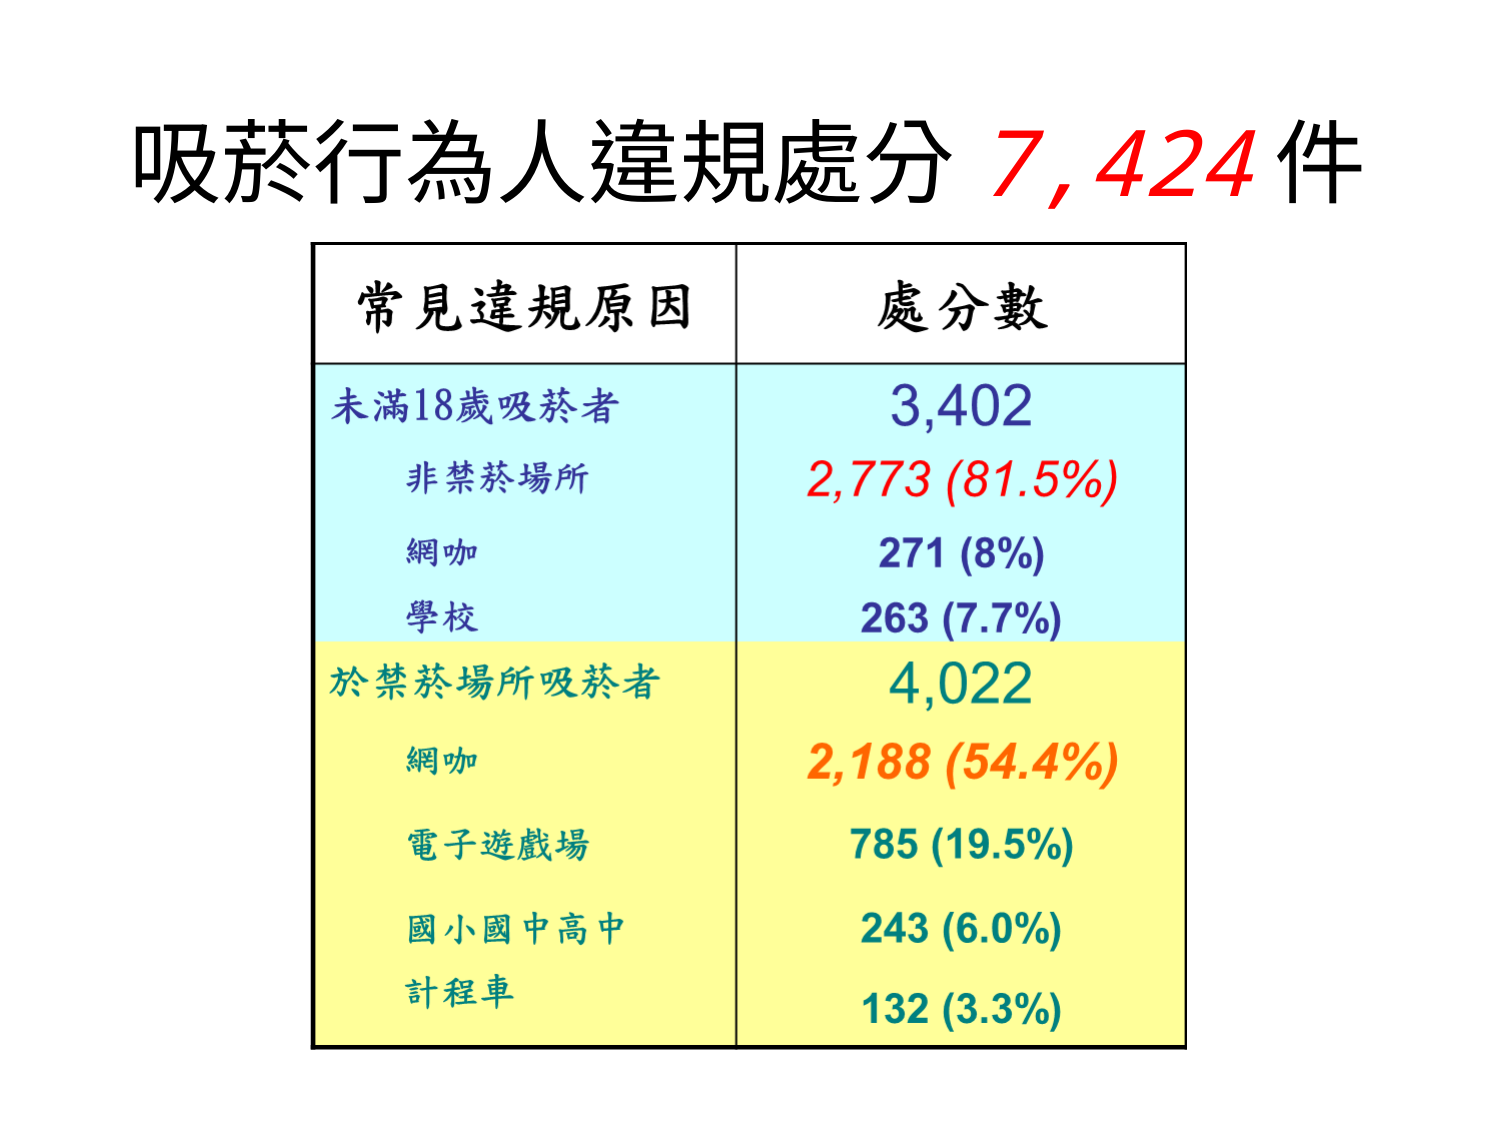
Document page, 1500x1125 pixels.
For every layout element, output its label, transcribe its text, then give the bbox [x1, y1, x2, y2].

picture [302, 243, 1187, 1059]
title 吸菸行為人違規處分7,424件 [73, 66, 1424, 254]
